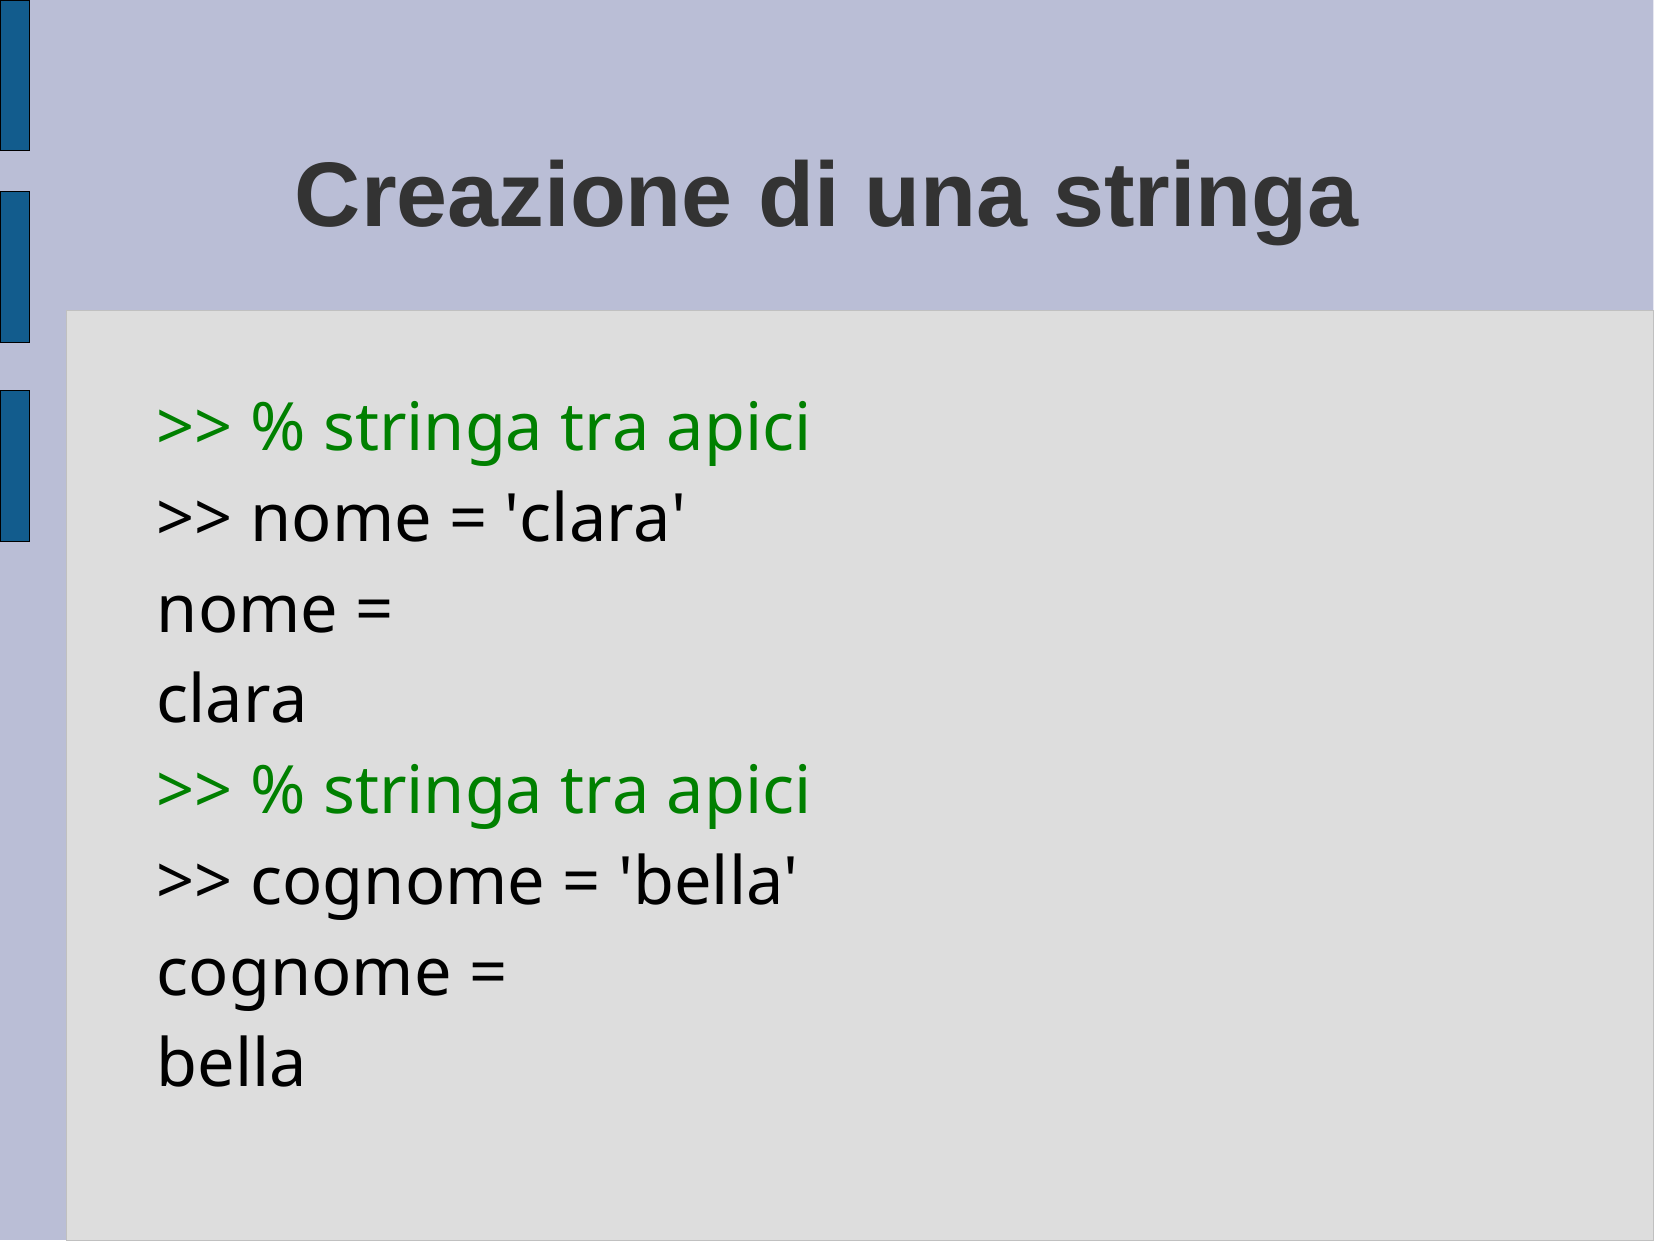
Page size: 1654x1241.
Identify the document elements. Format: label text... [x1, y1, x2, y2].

subtitle >> % stringa tra apici >> nome = 'clara' nome = clara >> % stringa tra apici >> cognome = 'bella' cognome = bella [121, 418, 1534, 1067]
title Creazione di una stringa [121, 91, 1534, 299]
